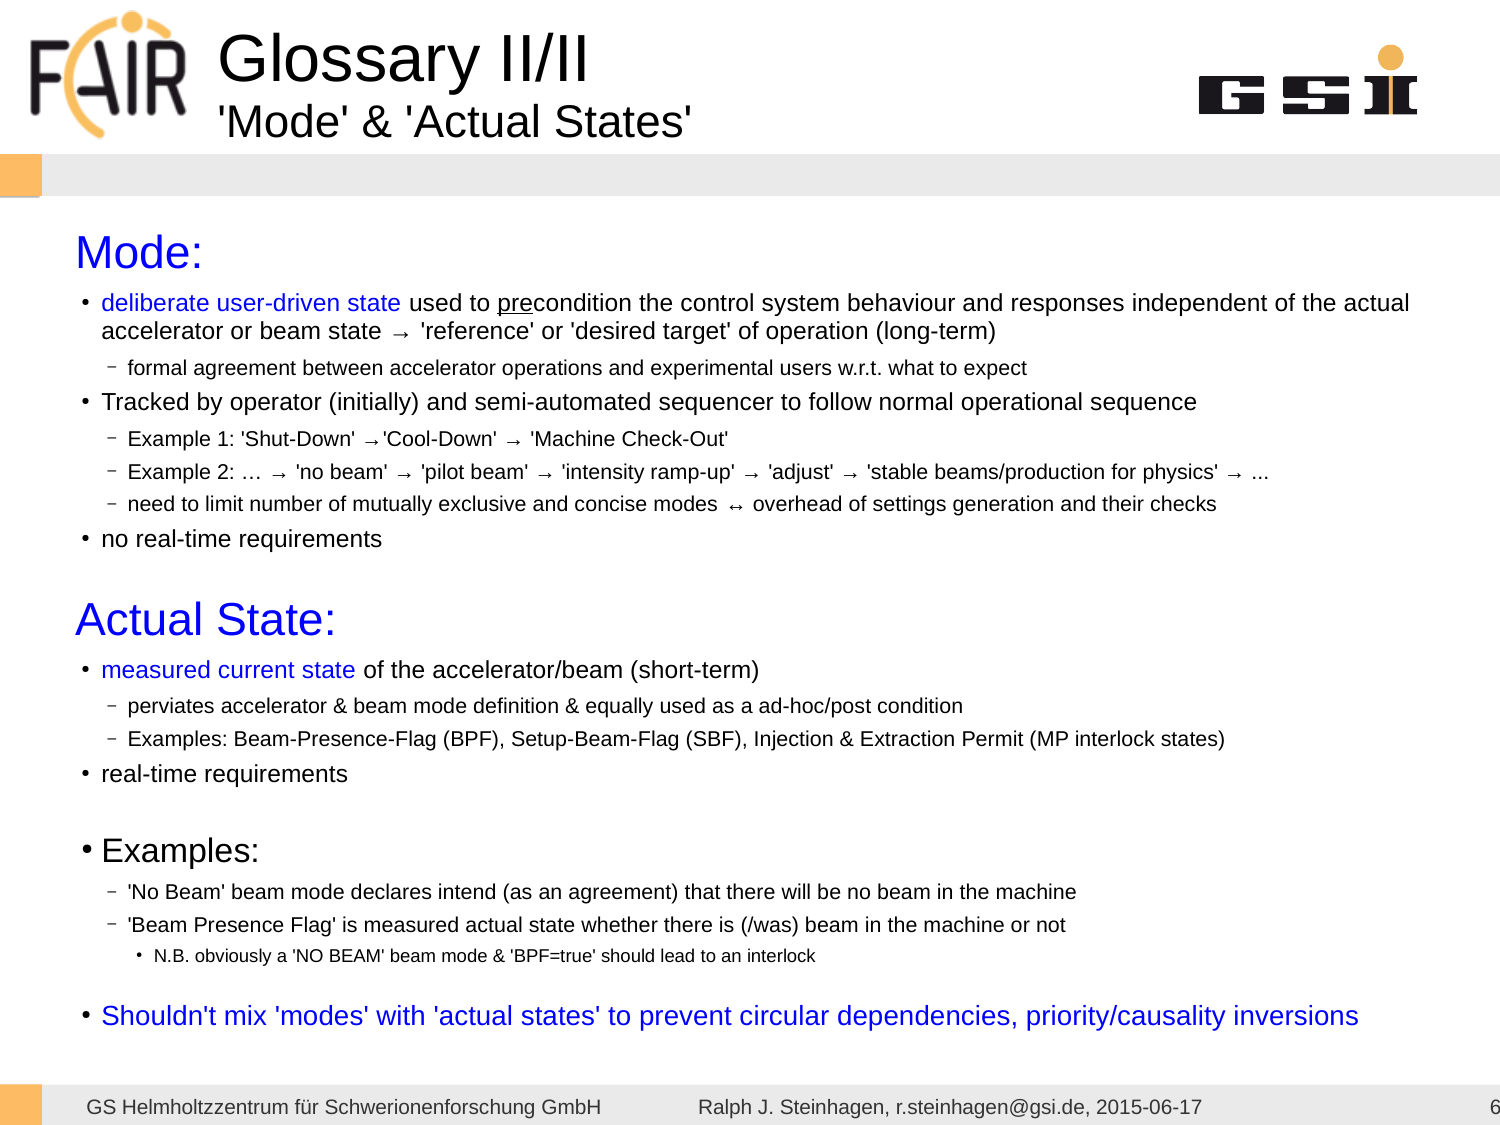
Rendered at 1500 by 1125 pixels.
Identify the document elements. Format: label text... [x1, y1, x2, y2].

picture [1197, 42, 1419, 117]
title Glossary II/II 'Mode' & 'Actual States' [217, 20, 1109, 147]
list Mode: deliberate user-driven state used to precondition the control system behaviour and responses independent of the actual accelerator or beam state → 'reference' or 'desired target' of operation (long-term) formal agreement between accelerator operations and experimental users w.r.t. what to expect Tracked by operator (initially) and semi-automated sequencer to follow normal operational sequence Example 1: 'Shut-Down' →'Cool-Down' → 'Machine Check-Out' Example 2: … → 'no beam' → 'pilot beam' → 'intensity ramp-up' → 'adjust' → 'stable beams/production for physics' → ... need to limit number of mutually exclusive and concise modes ↔ overhead of settings generation and their checks no real-time requirements Actual State: measured current state of the accelerator/beam (short-term) perviates accelerator & beam mode definition & equally used as a ad-hoc/post condition Examples: Beam-Presence-Flag (BPF), Setup-Beam-Flag (SBF), Injection & Extraction Permit (MP interlock states) real-time requirements Examples: 'No Beam' beam mode declares intend (as an agreement) that there will be no beam in the machine 'Beam Presence Flag' is measured actual state whether there is (/was) beam in the machine or not N.B. obviously a 'NO BEAM' beam mode & 'BPF=true' should lead to an interlock Shouldn't mix 'modes' with 'actual states' to prevent circular dependencies, priority/causality inversions [75, 226, 1425, 1050]
picture [30, 9, 187, 141]
